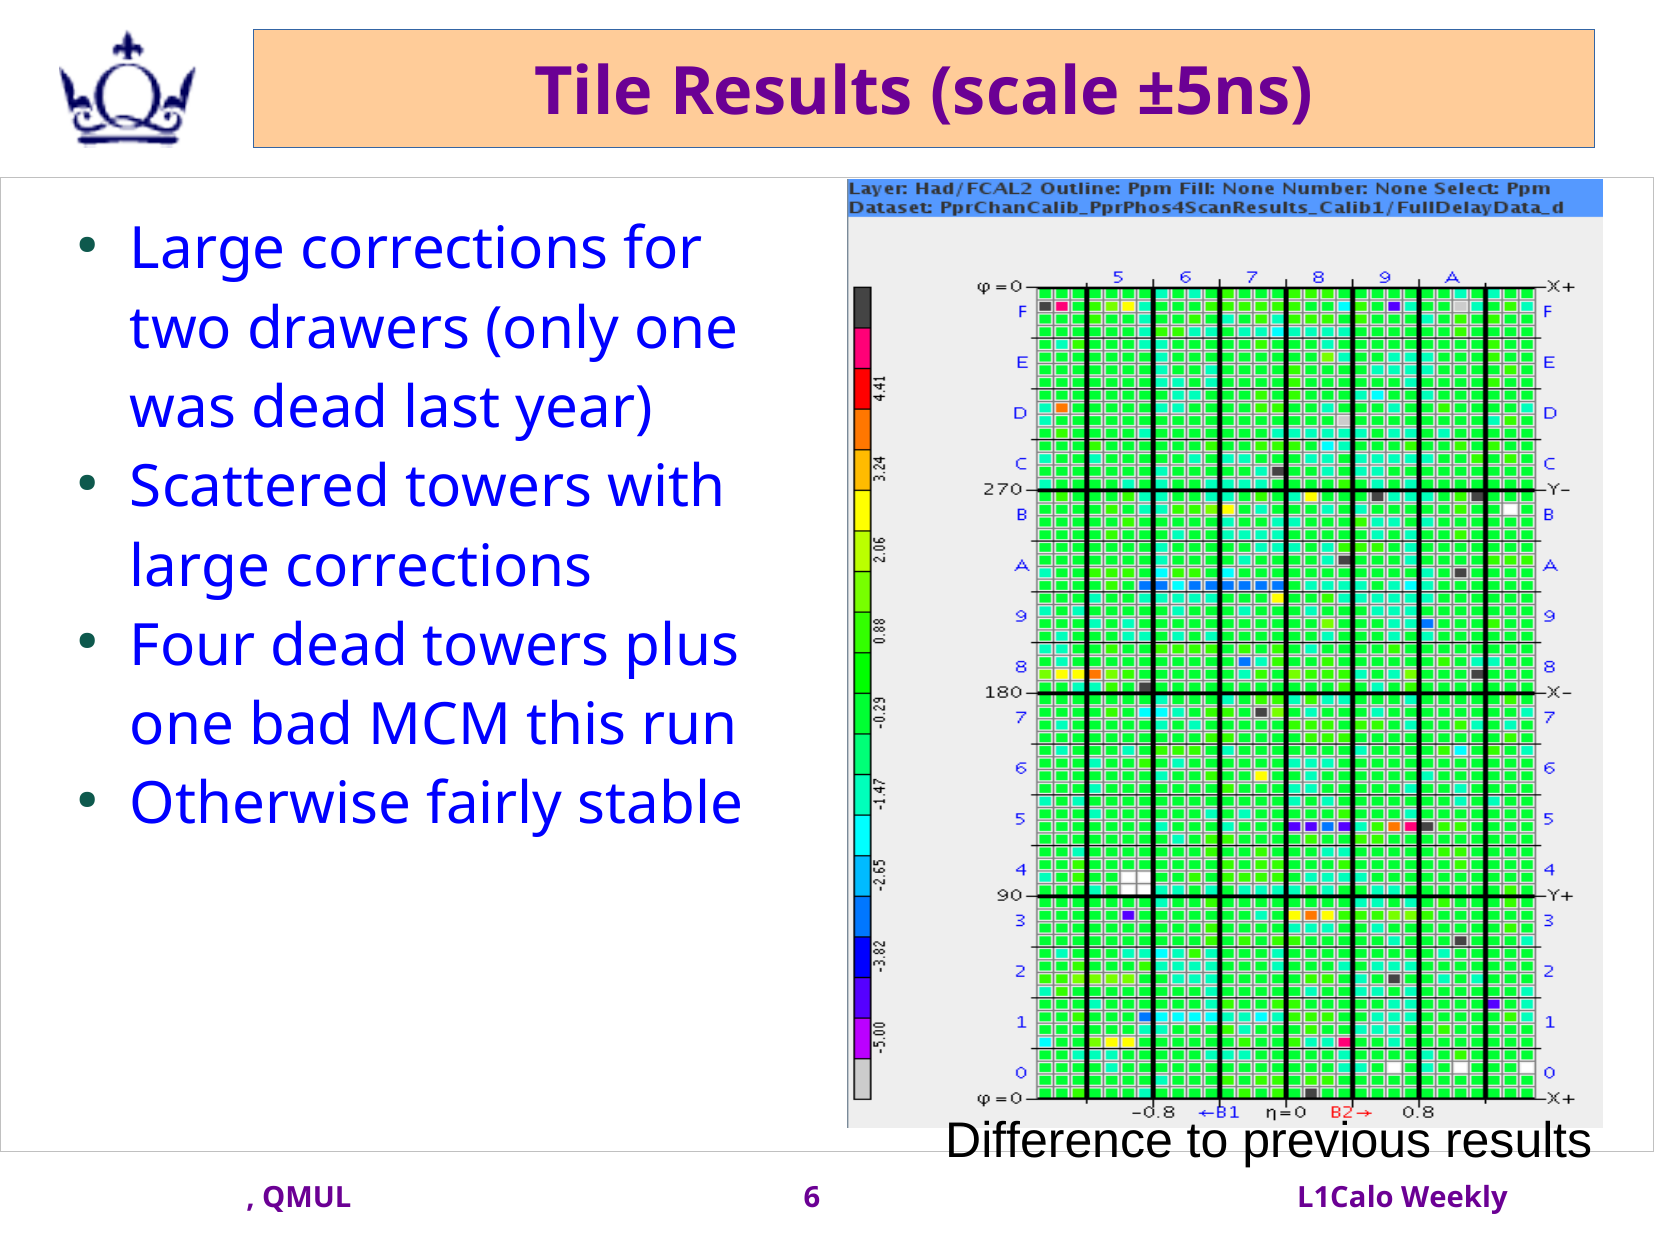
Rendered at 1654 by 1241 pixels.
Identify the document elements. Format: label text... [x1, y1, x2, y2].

title Tile Results (scale ±5ns) [253, 29, 1595, 148]
picture [847, 179, 1603, 1128]
list Large corrections for two drawers (only one was dead last year) Scattered towers with large corrections Four dead towers plus one bad MCM this run Otherwise fairly stable [59, 206, 803, 1127]
text_box Difference to previous results [945, 1111, 1592, 1170]
picture [59, 29, 200, 148]
